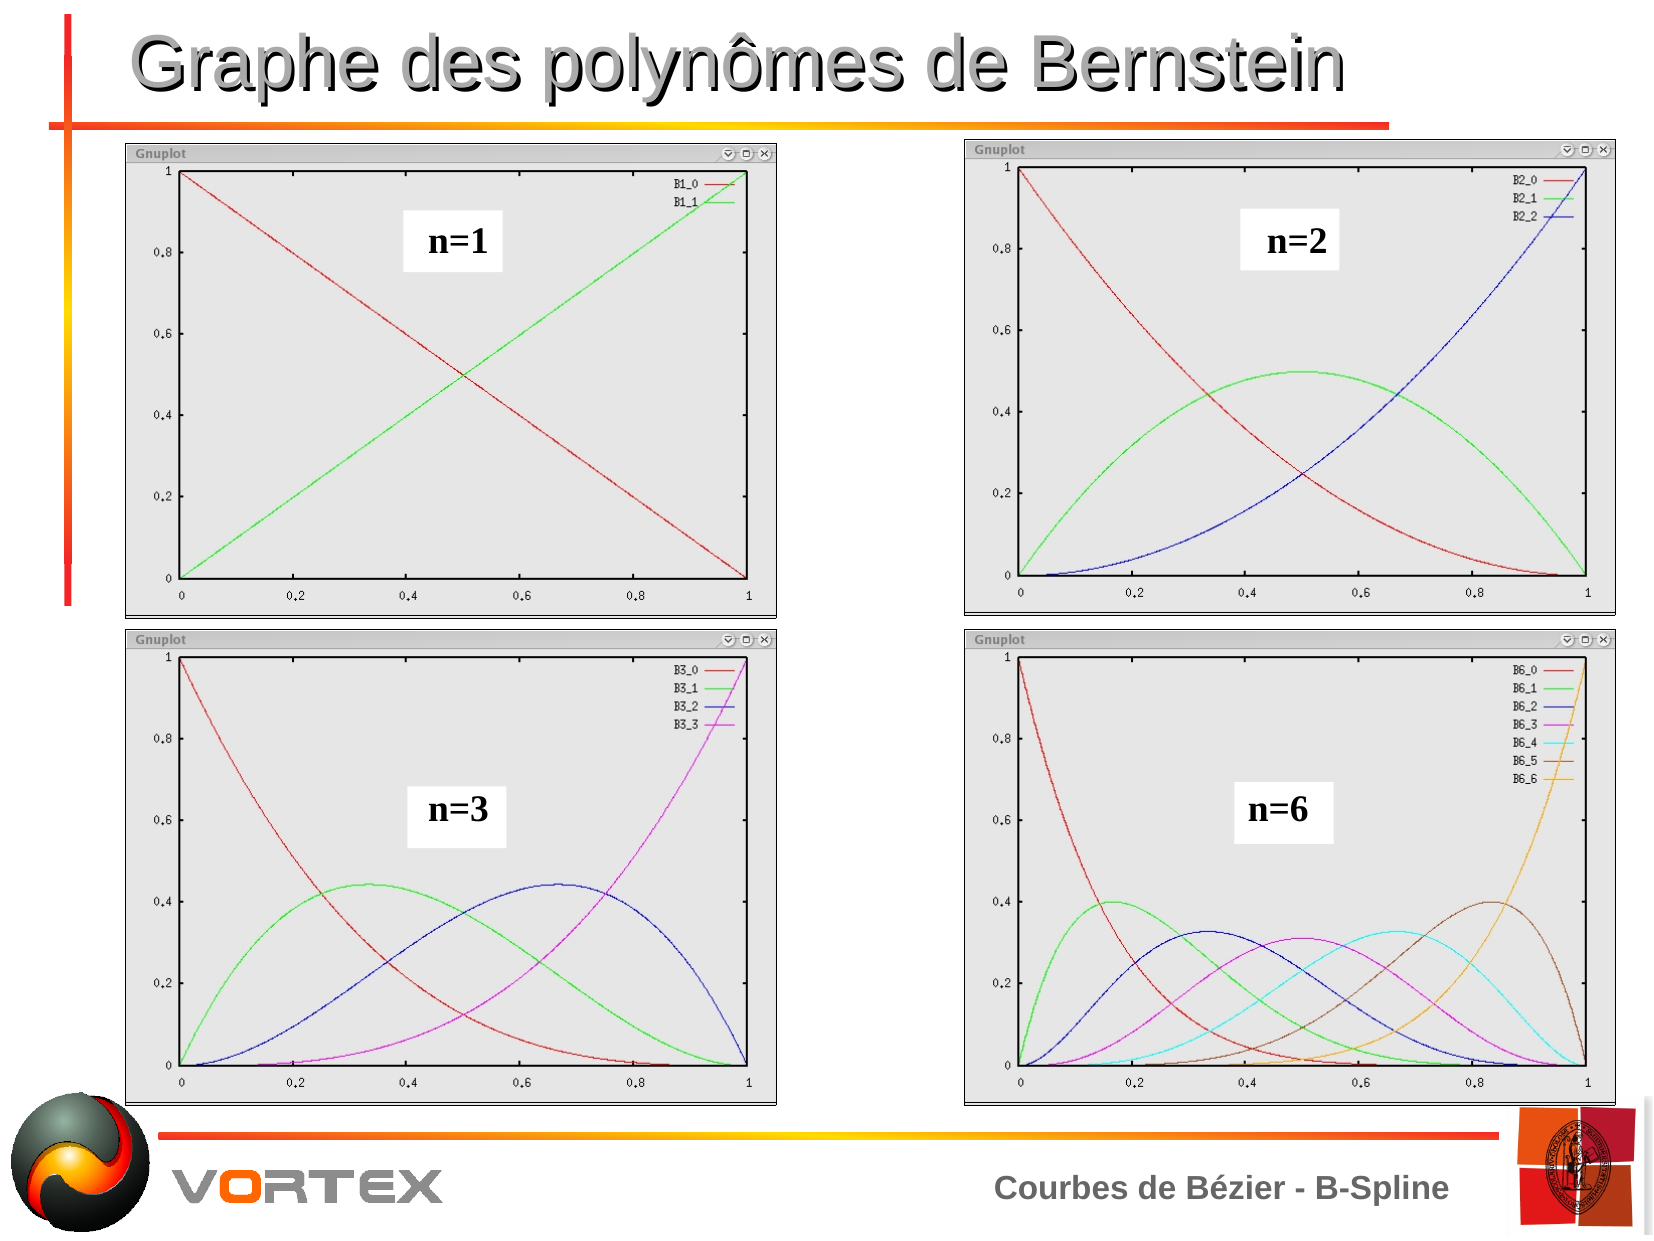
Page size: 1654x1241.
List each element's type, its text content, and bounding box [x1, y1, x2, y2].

picture [11, 1091, 777, 1232]
picture [964, 1091, 1653, 1235]
picture [125, 143, 777, 148]
title Graphe des polynômes de Bernstein [82, 4, 1392, 120]
list n=1 n=2 n=3 n=6 [11, 148, 1632, 1091]
picture [964, 139, 1616, 148]
